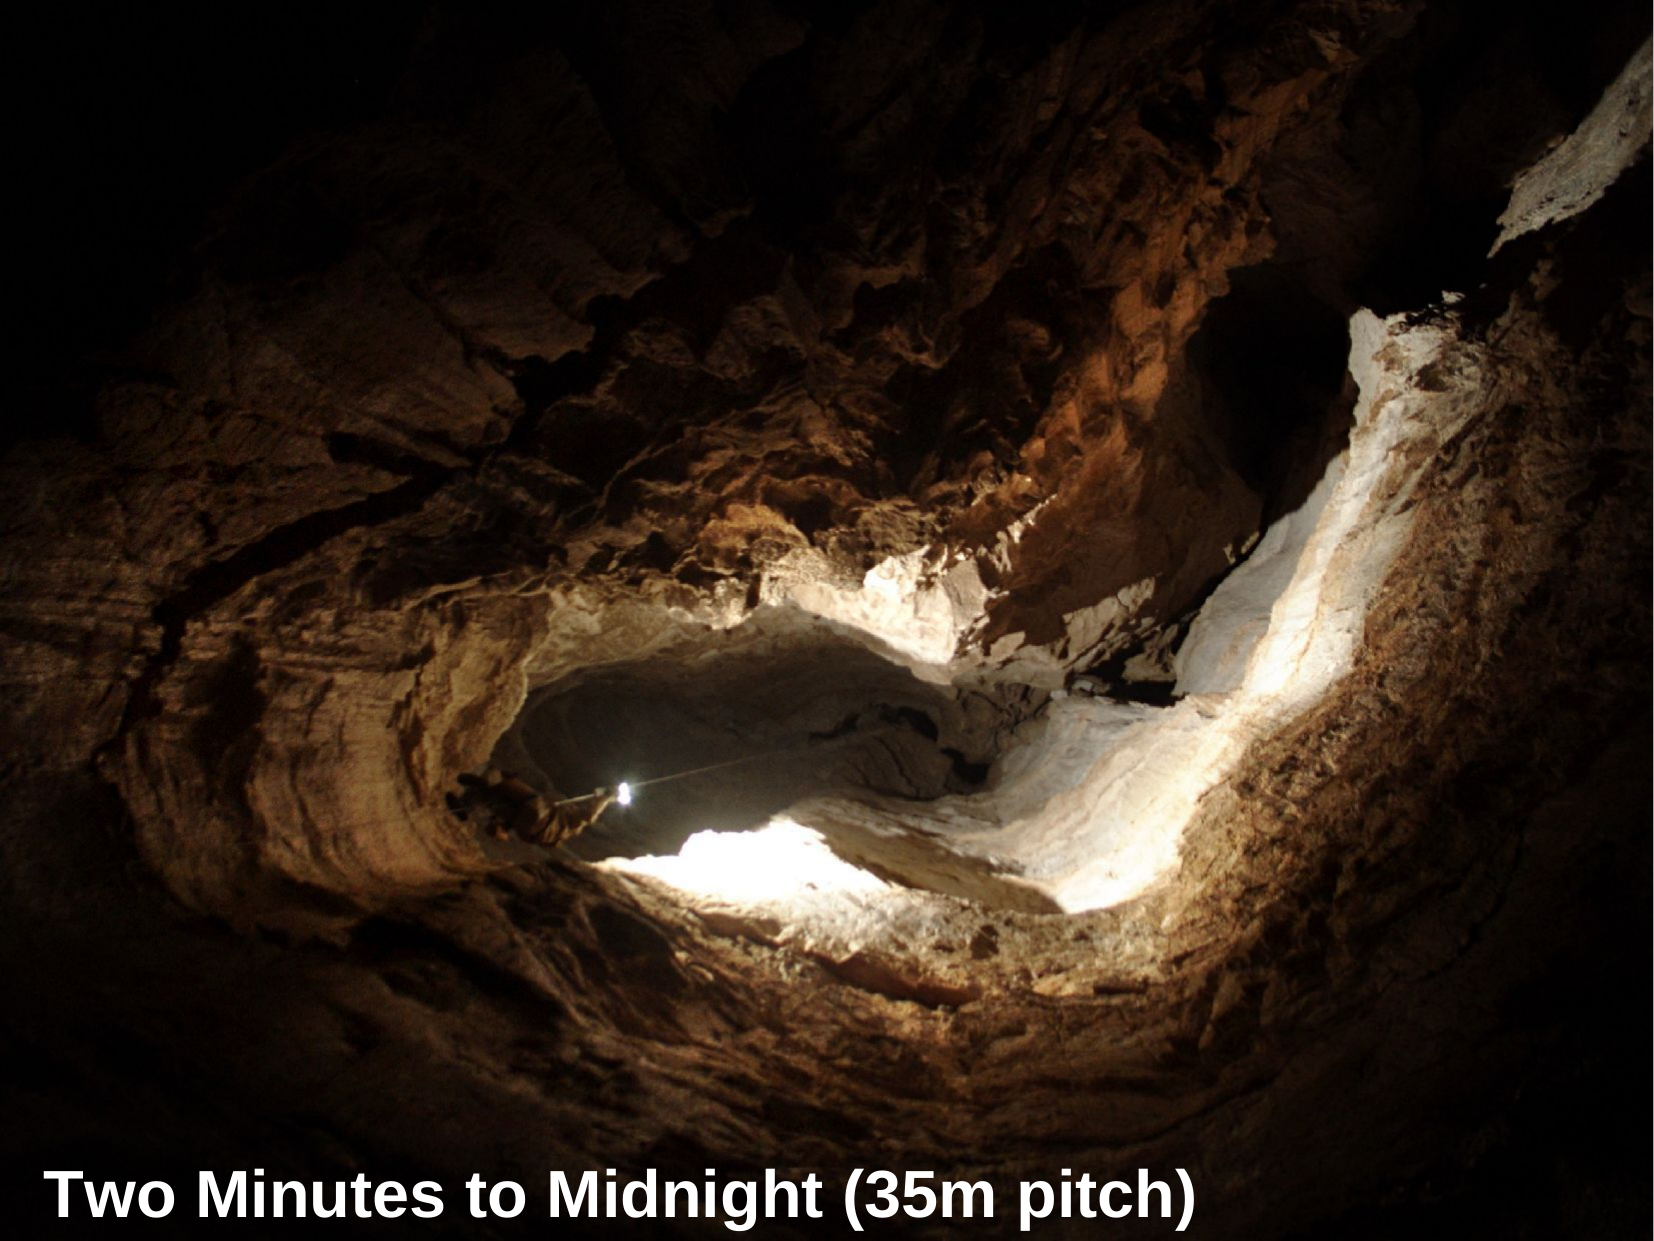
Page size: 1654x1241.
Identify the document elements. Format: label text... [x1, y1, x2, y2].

text_box Two Minutes to Midnight (35m pitch) [28, 1150, 1215, 1241]
picture [0, 0, 1654, 1241]
